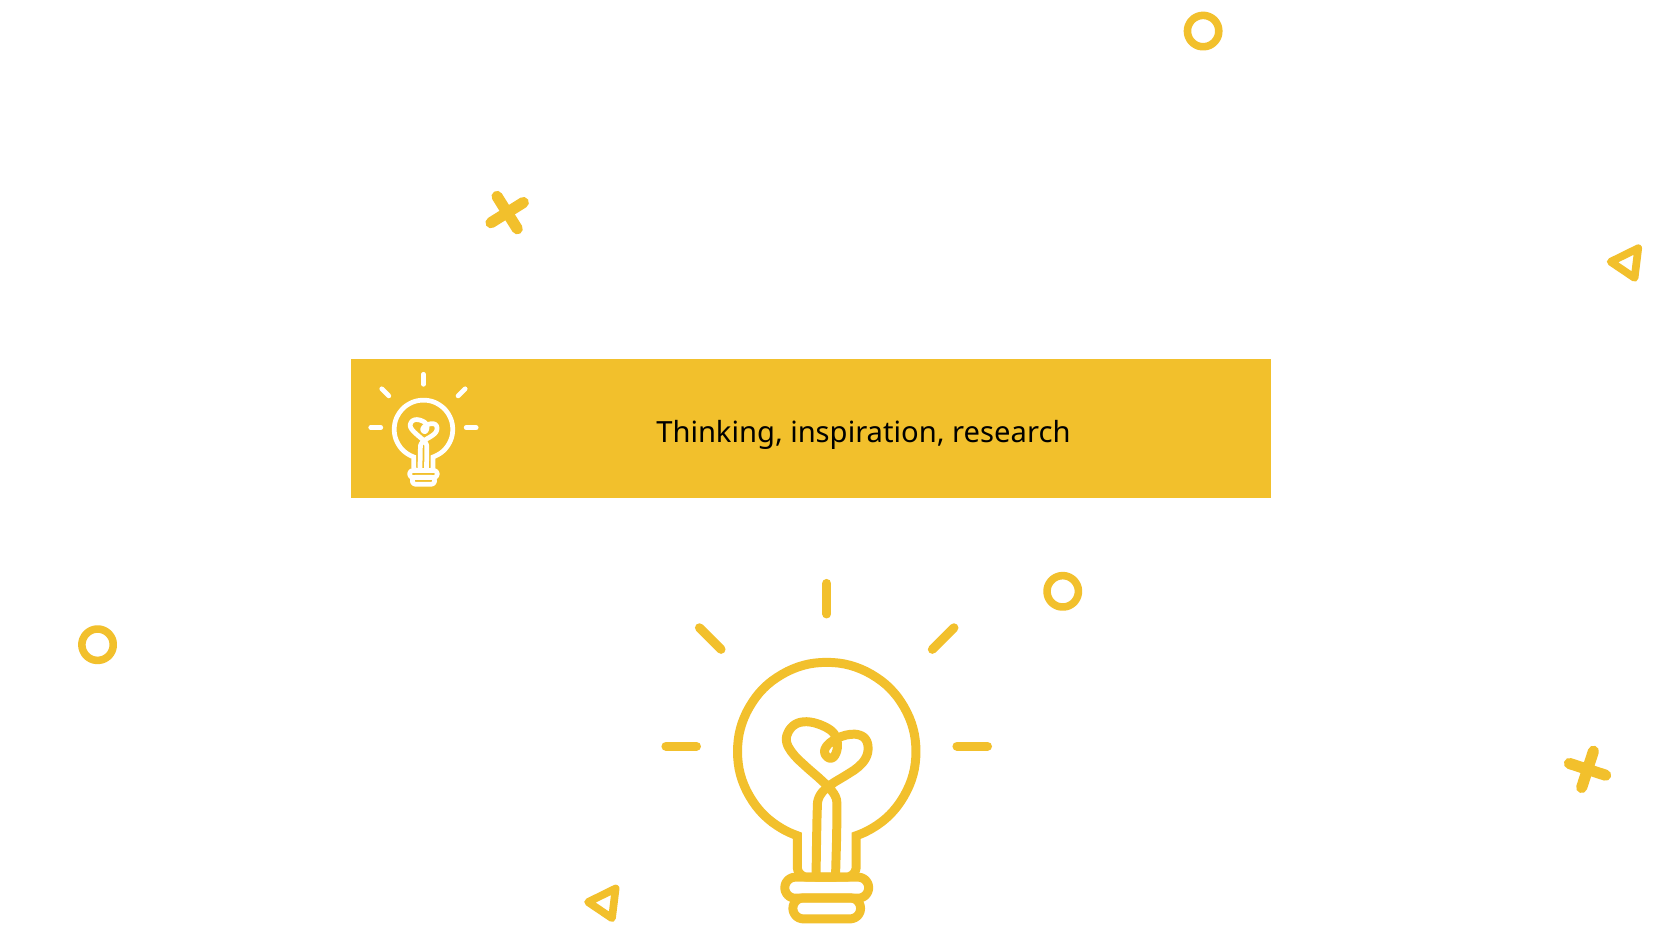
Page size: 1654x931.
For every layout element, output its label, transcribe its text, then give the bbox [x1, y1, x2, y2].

text_box Thinking, inspiration, research [487, 339, 1241, 523]
